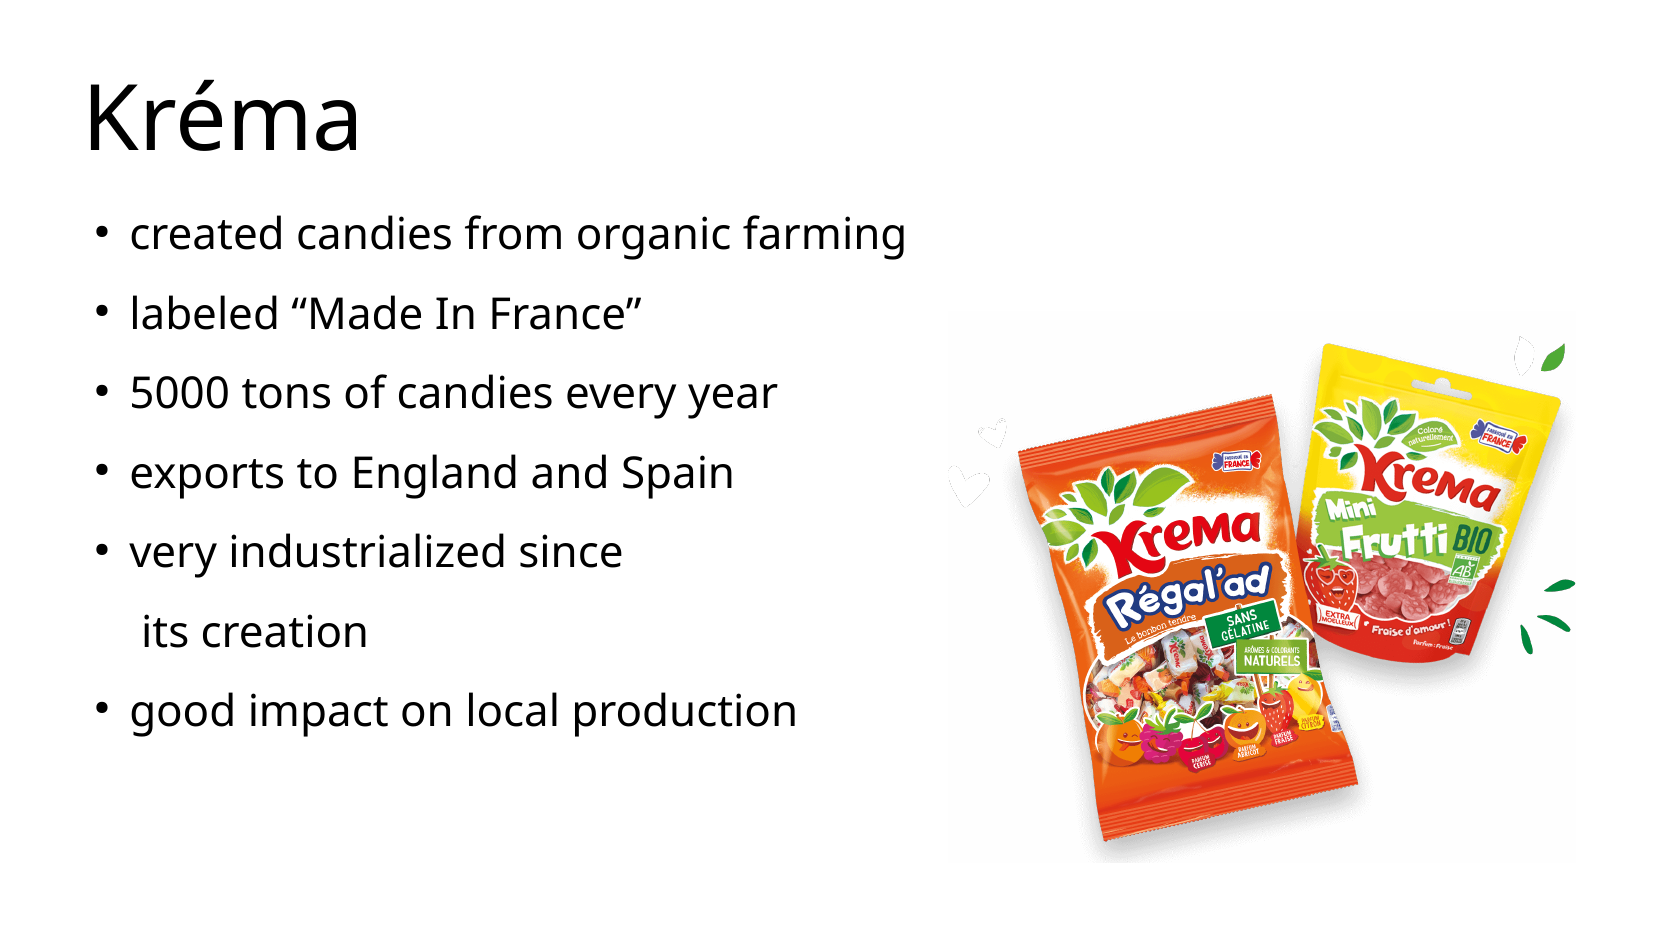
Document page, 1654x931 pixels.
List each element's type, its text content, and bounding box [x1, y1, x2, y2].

picture [948, 311, 1576, 863]
title Kréma [82, 37, 1571, 193]
list created candies from organic farming labeled “Made In France” 5000 tons of candies every year exports to England and Spain very industrialized since its creation good impact on local production [82, 202, 1571, 743]
